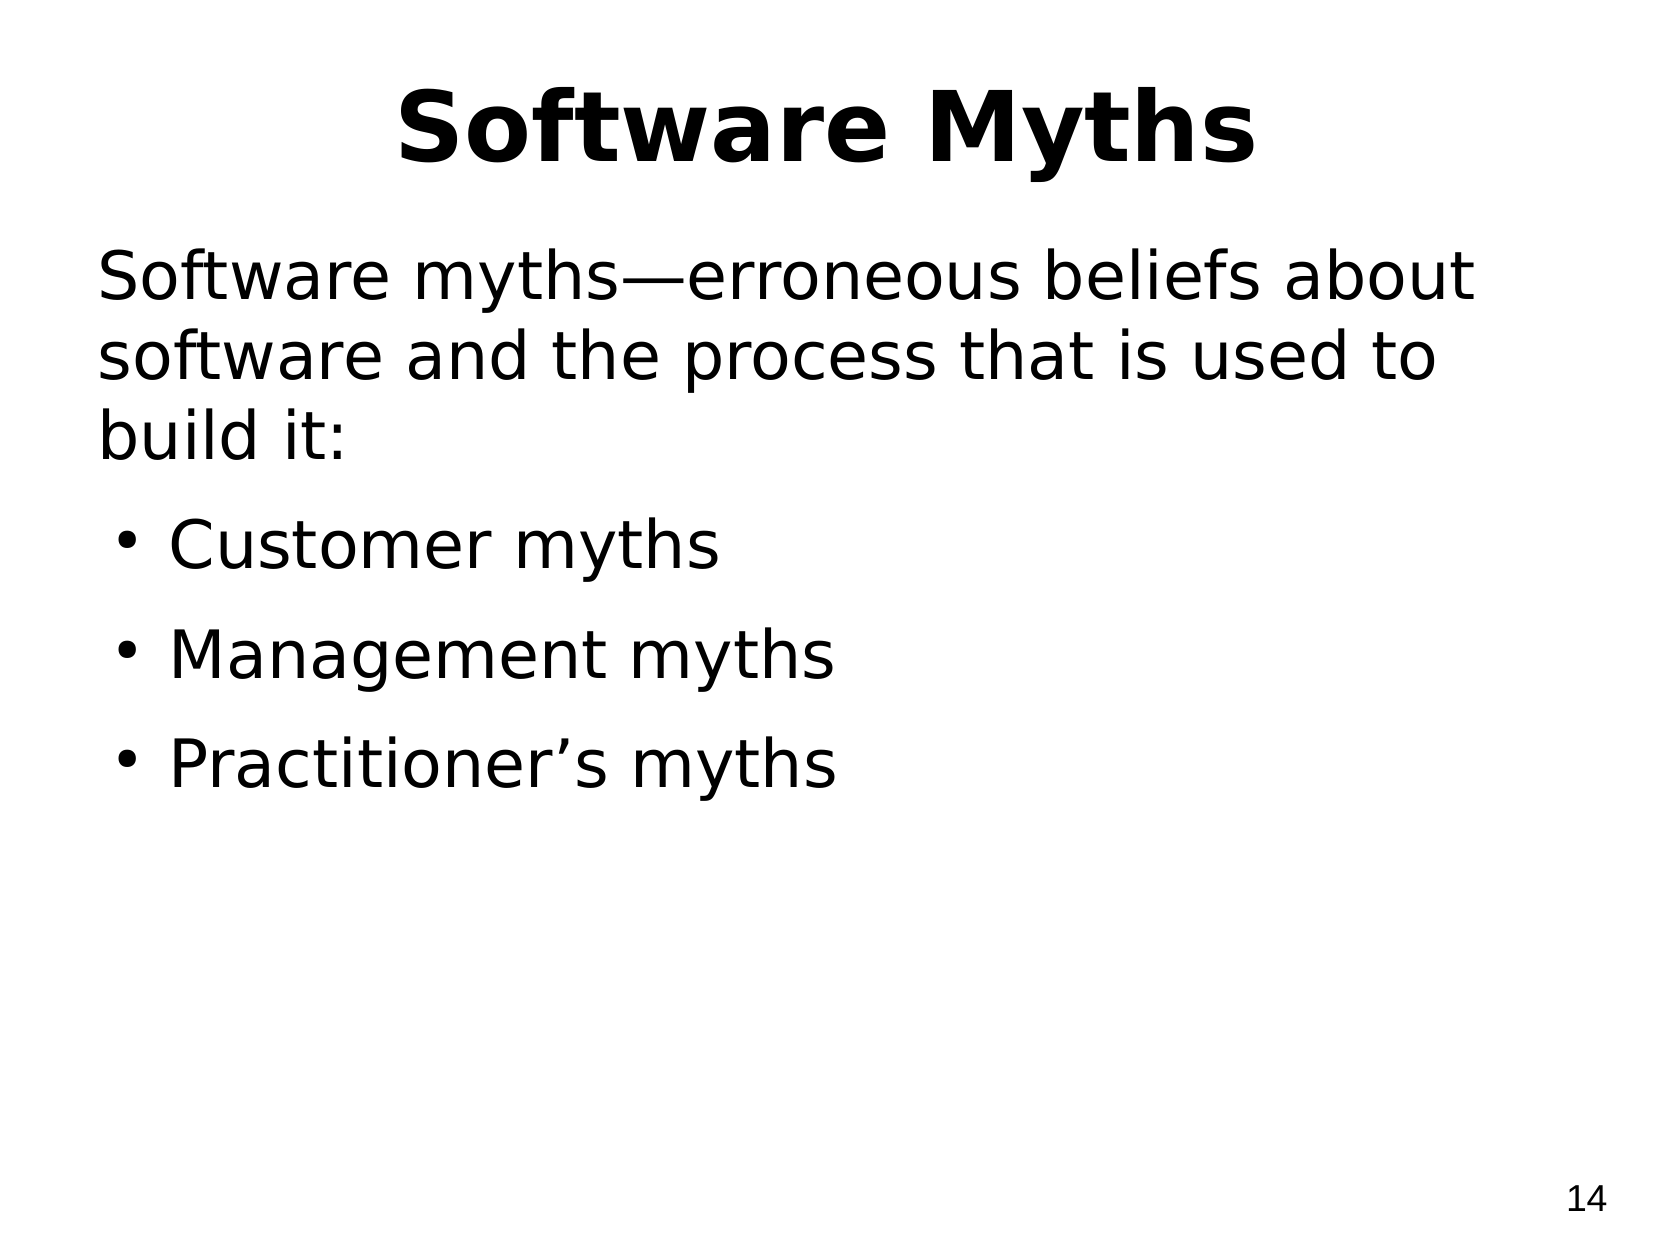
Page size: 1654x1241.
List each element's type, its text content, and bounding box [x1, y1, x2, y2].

list Software myths—erroneous beliefs about software and the process that is used to build it: Customer myths Management myths Practitioner’s myths [82, 225, 1538, 1186]
title Software Myths [82, 49, 1571, 196]
